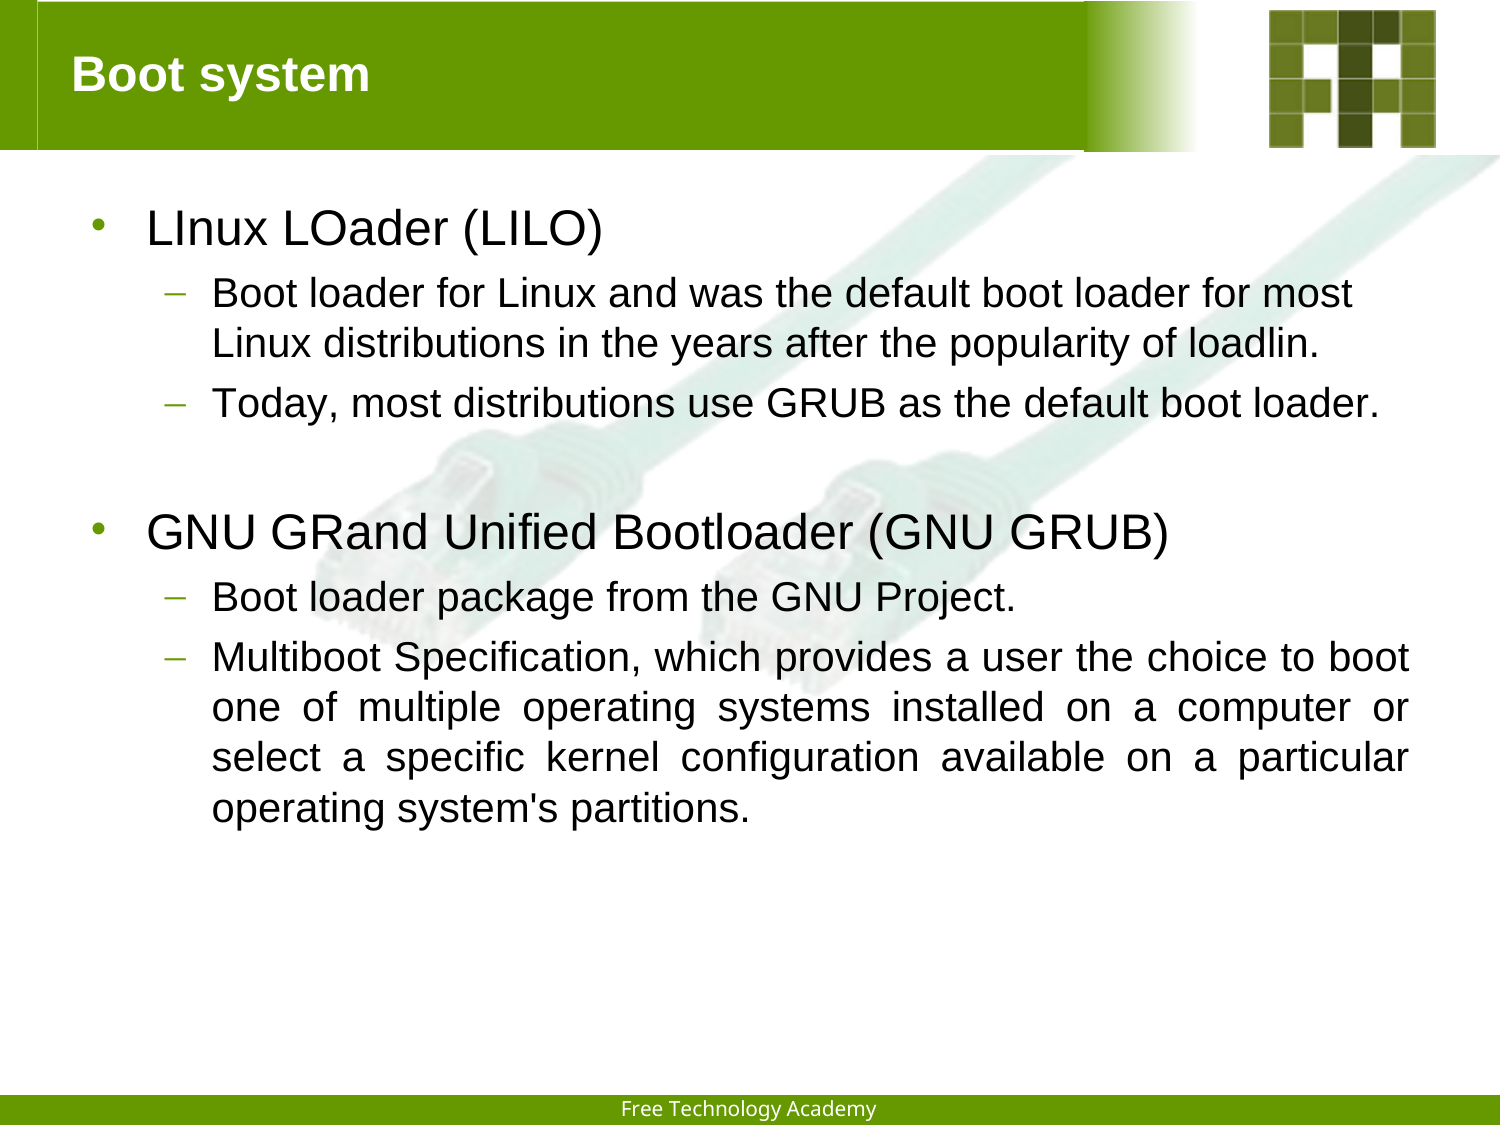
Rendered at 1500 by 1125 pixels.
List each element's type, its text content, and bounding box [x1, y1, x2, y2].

picture [1269, 10, 1436, 148]
title Boot system [56, 1, 1107, 152]
list LInux LOader (LILO) Boot loader for Linux and was the default boot loader for most Linux distributions in the years after the popularity of loadlin. Today, most distributions use GRUB as the default boot loader. GNU GRand Unified Bootloader (GNU GRUB) Boot loader package from the GNU Project. Multiboot Specification, which provides a user the choice to boot one of multiple operating systems installed on a computer or select a specific kernel configuration available on a particular operating system's partitions. [75, 187, 1426, 841]
